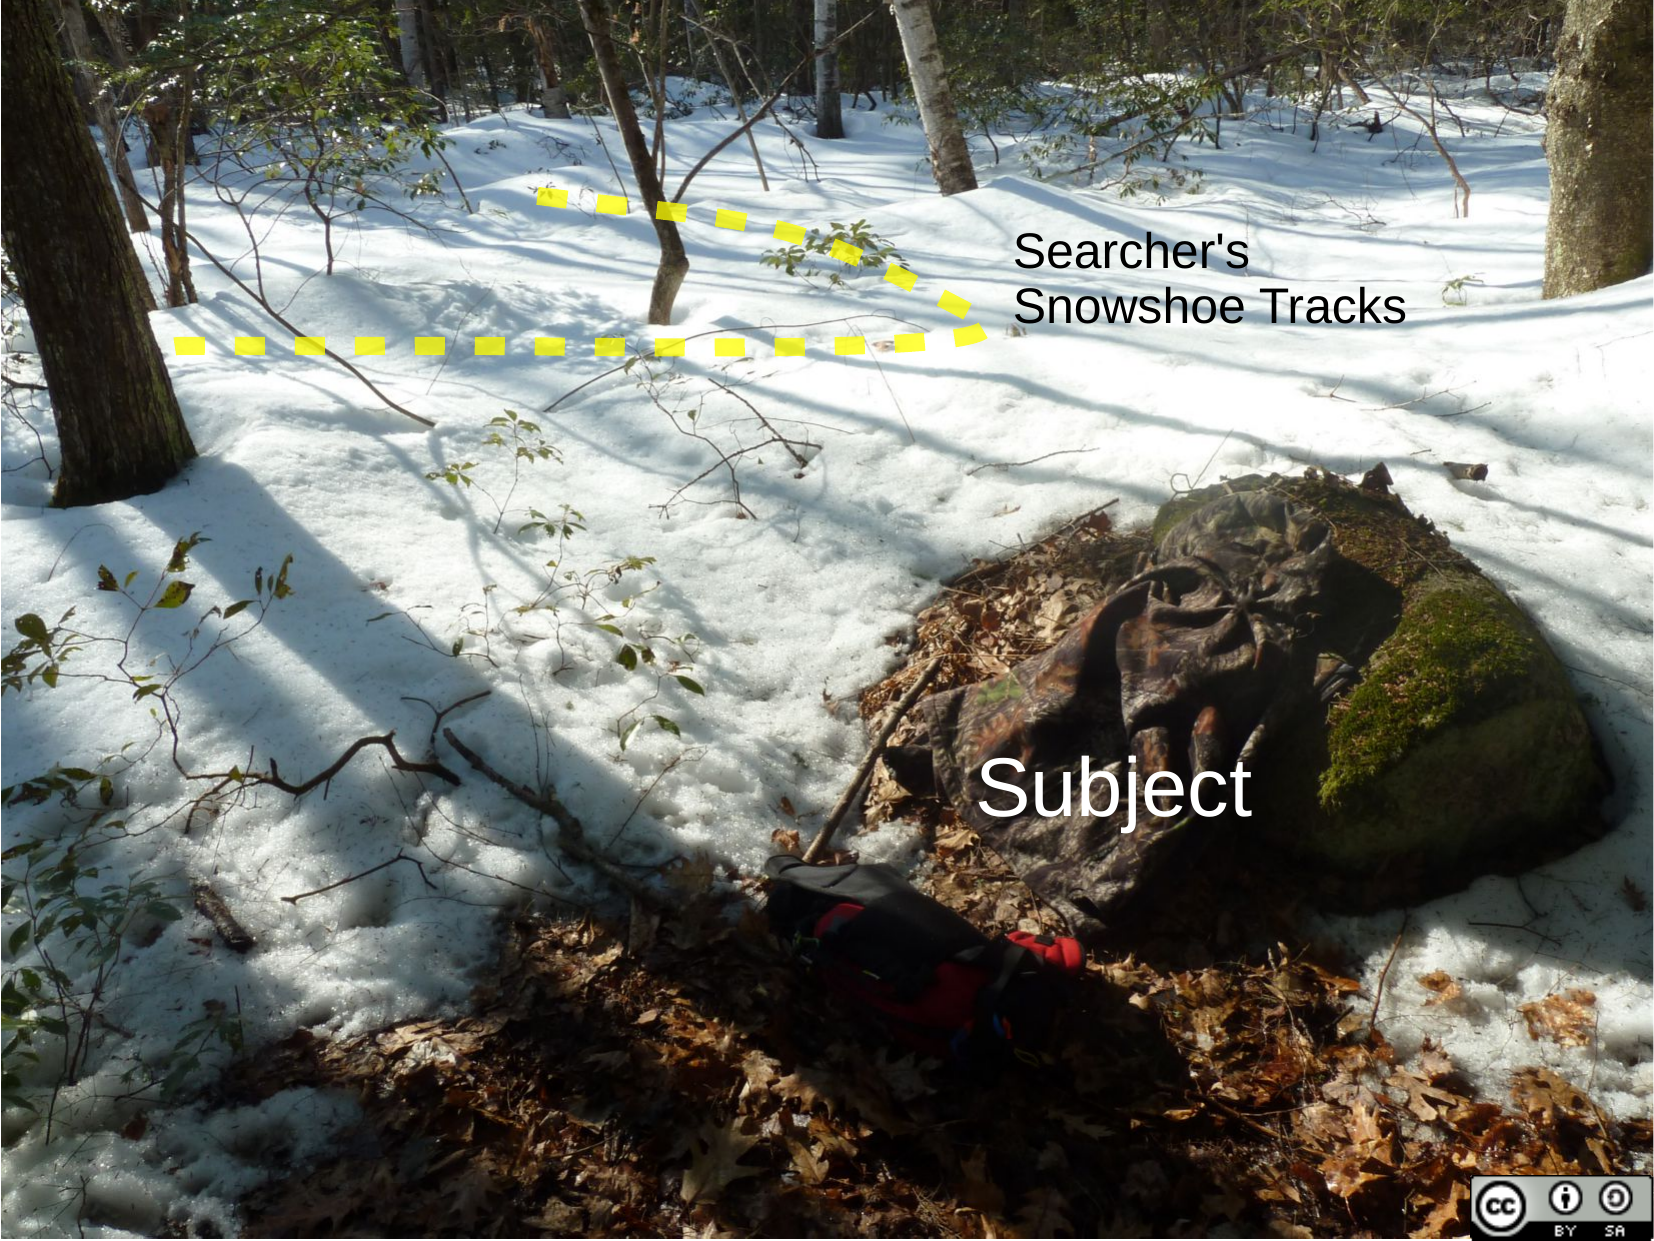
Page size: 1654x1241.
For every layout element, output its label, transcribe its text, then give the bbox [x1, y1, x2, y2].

picture [1, 0, 1654, 1241]
text_box Subject [960, 733, 1268, 842]
text_box Searcher's Snowshoe Tracks [998, 215, 1423, 342]
